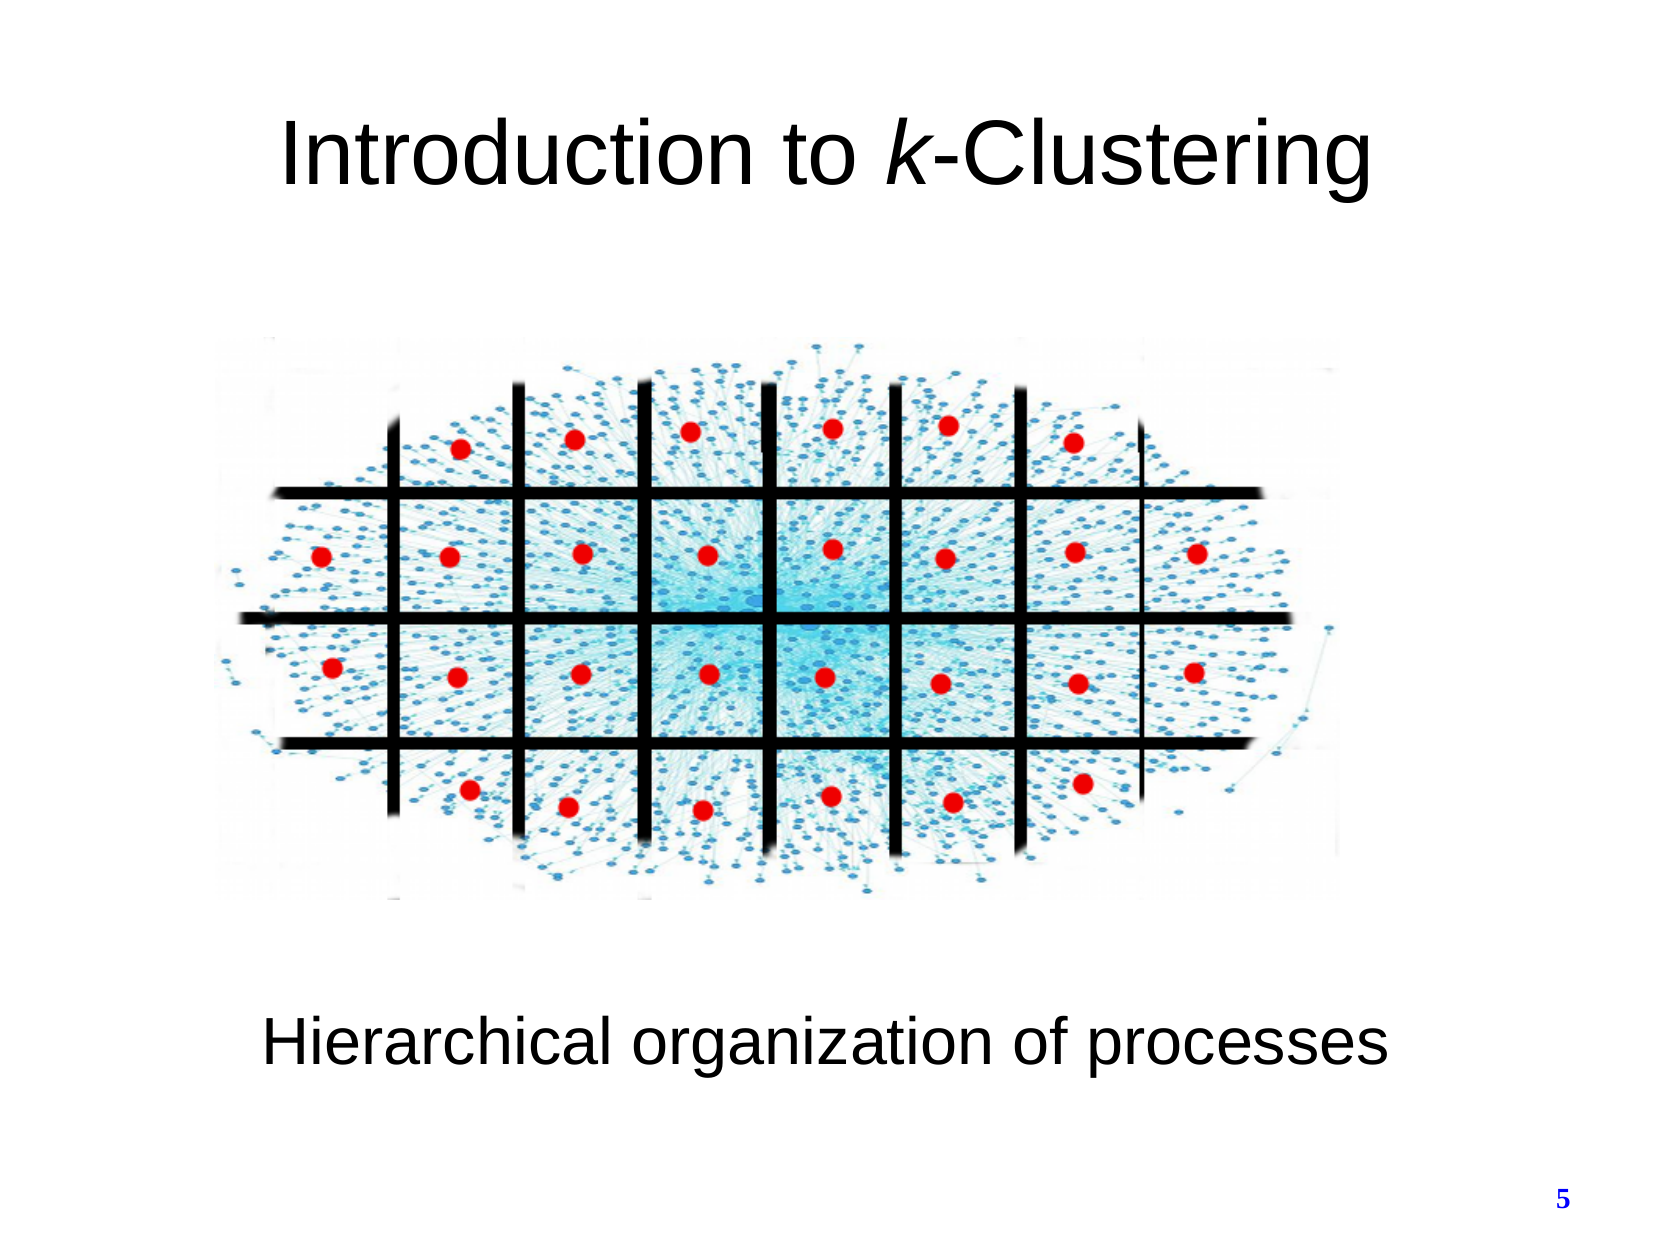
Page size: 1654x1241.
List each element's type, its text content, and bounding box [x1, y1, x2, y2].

title Introduction to k-Clustering [82, 49, 1571, 257]
subtitle Hierarchical organization of processes [82, 974, 1571, 1109]
picture [214, 337, 1340, 900]
